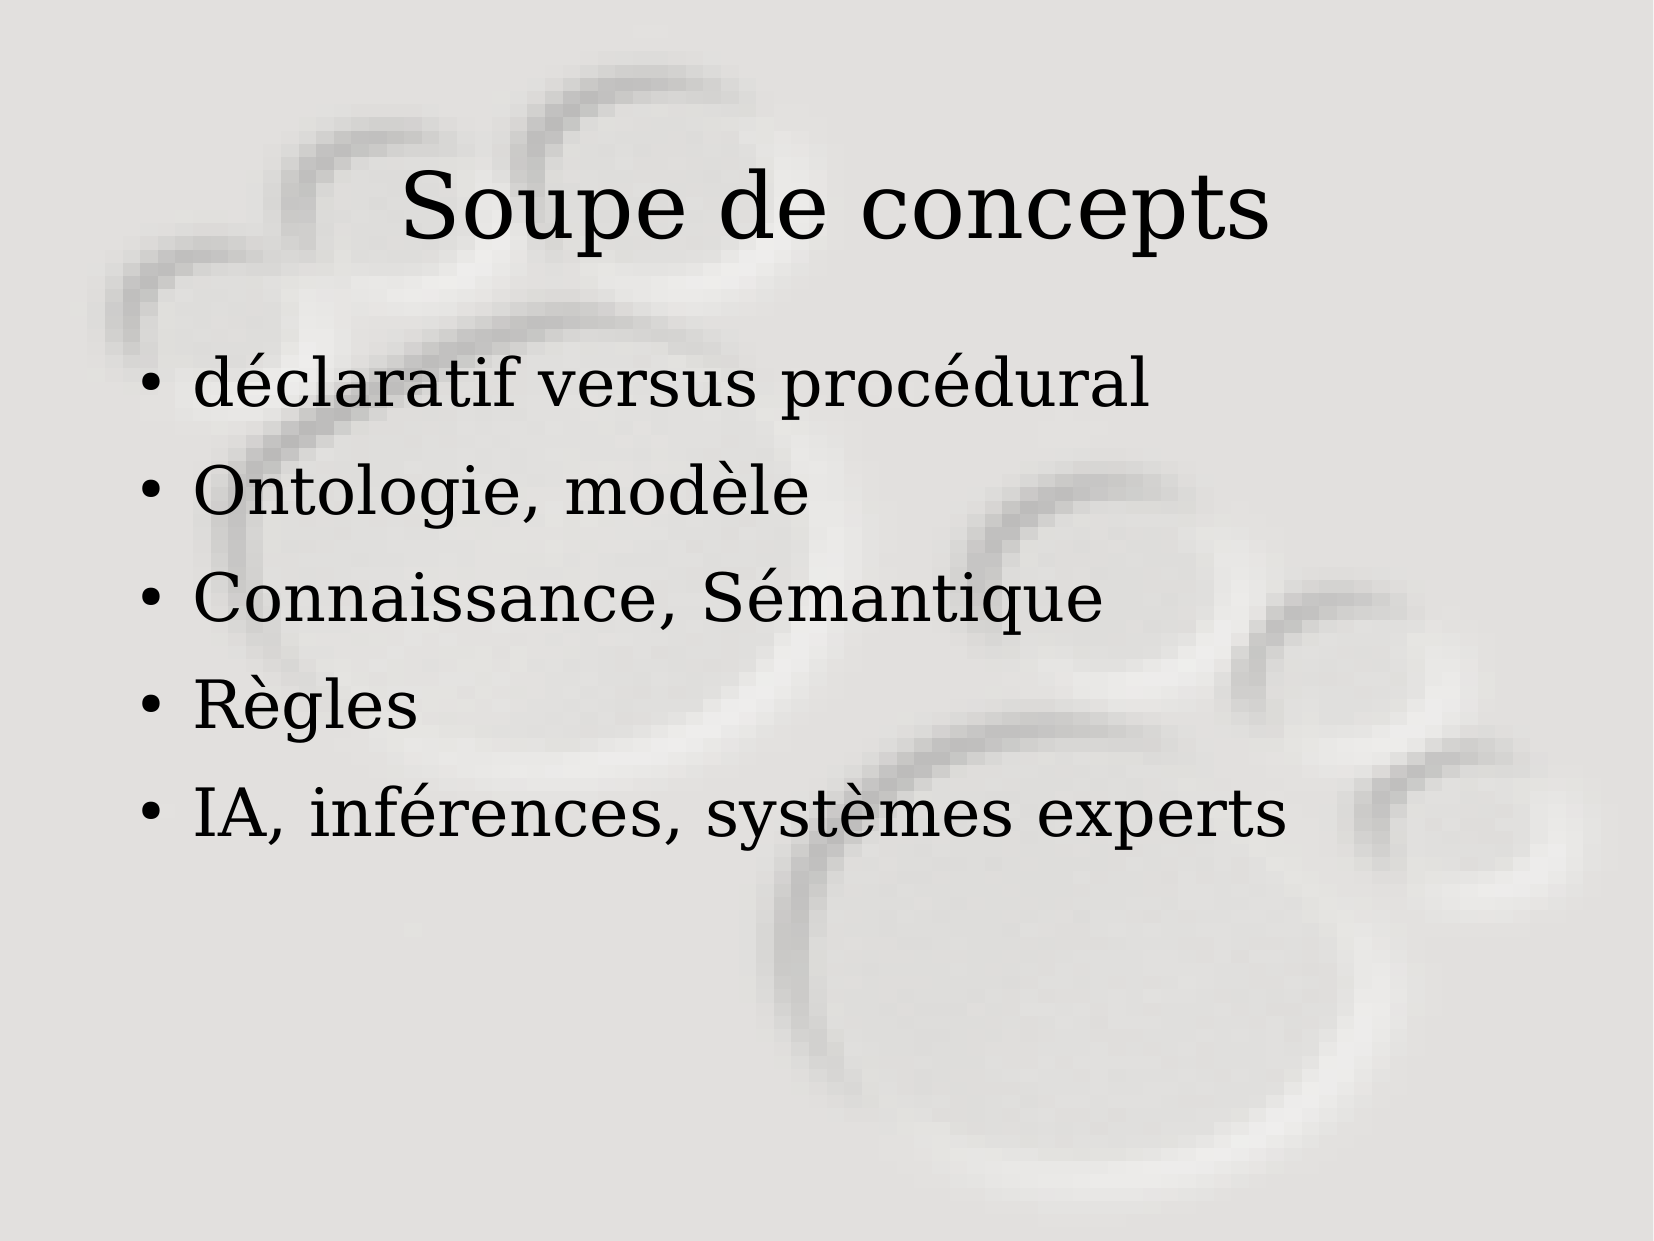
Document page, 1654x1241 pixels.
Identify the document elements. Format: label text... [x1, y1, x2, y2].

picture [0, 0, 1654, 1241]
list déclaratif versus procédural Ontologie, modèle Connaissance, Sémantique Règles IA, inférences, systèmes experts [121, 344, 1534, 1127]
title Soupe de concepts [121, 102, 1534, 311]
